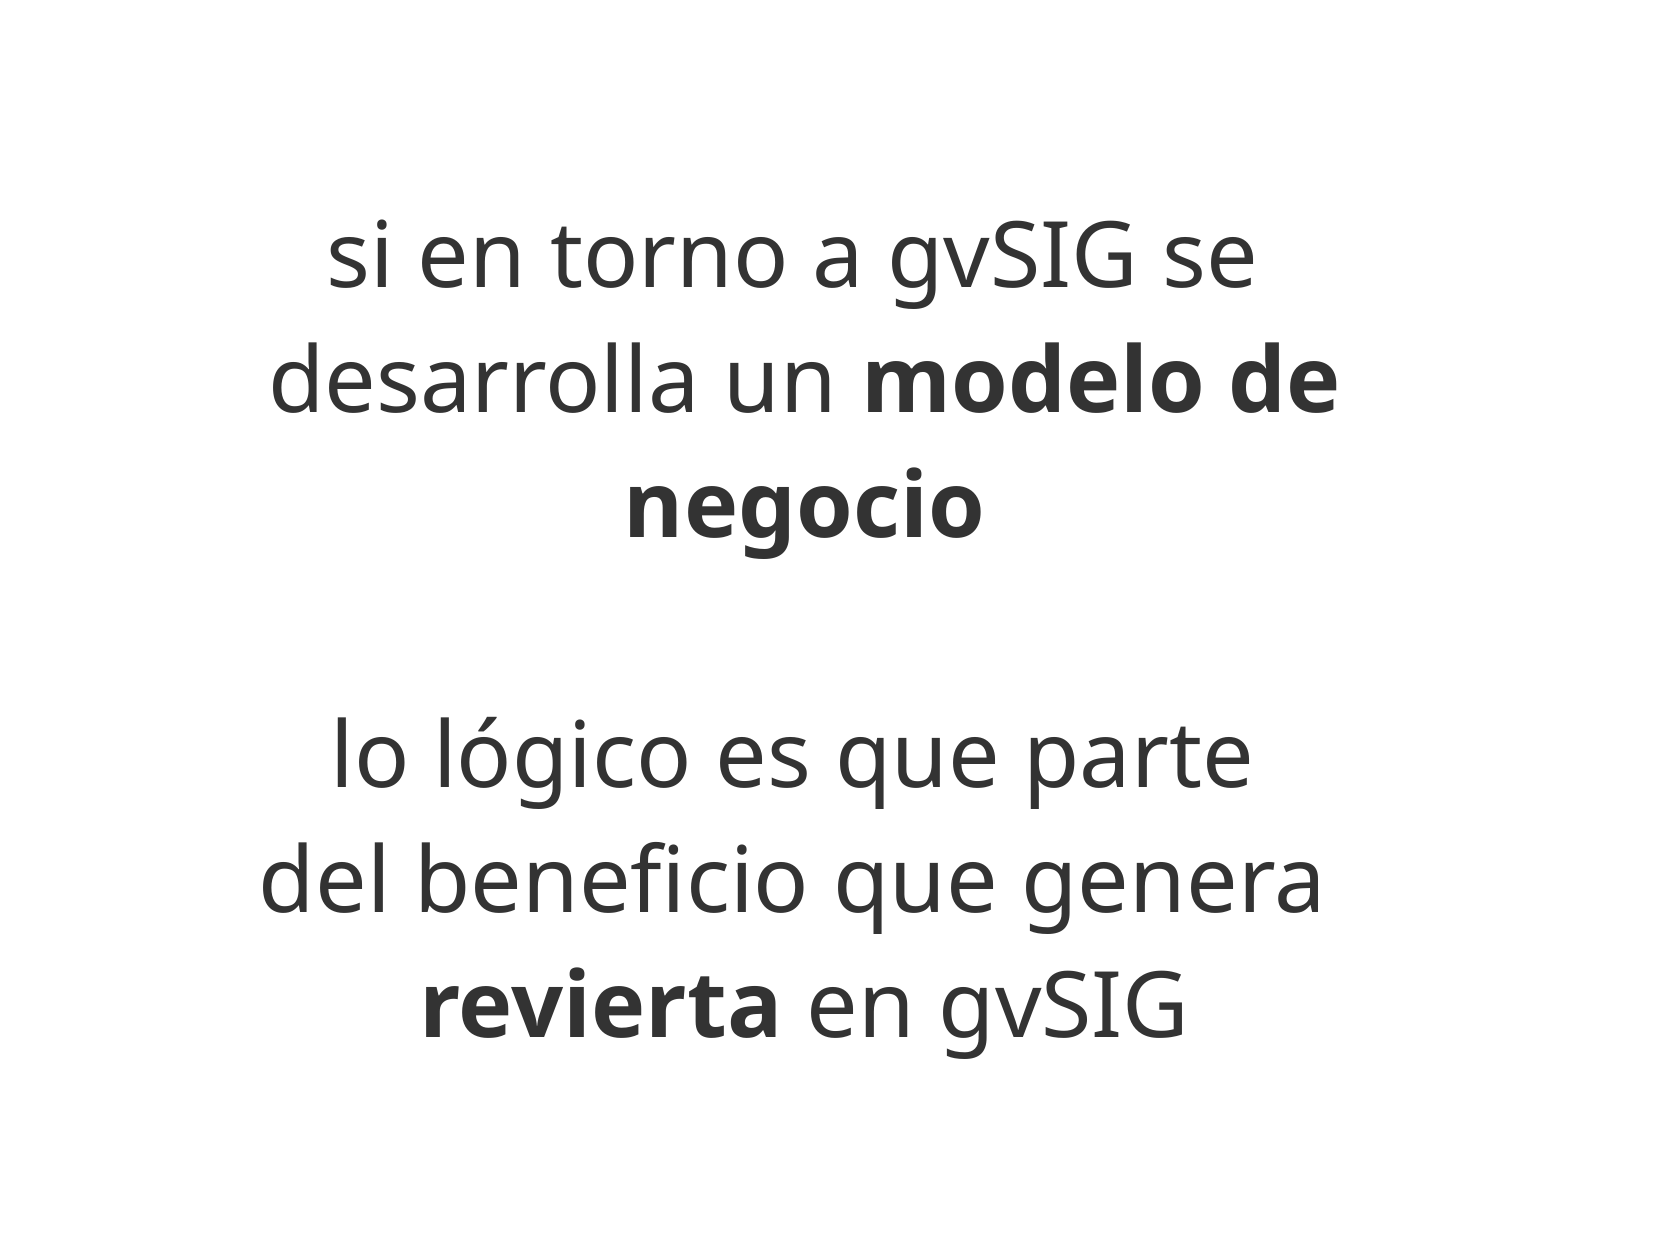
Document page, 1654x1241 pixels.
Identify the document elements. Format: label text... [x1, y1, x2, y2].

text_box si en torno a gvSIG se desarrolla un modelo de negocio lo lógico es que parte del beneficio que genera revierta en gvSIG [73, 147, 1536, 1108]
